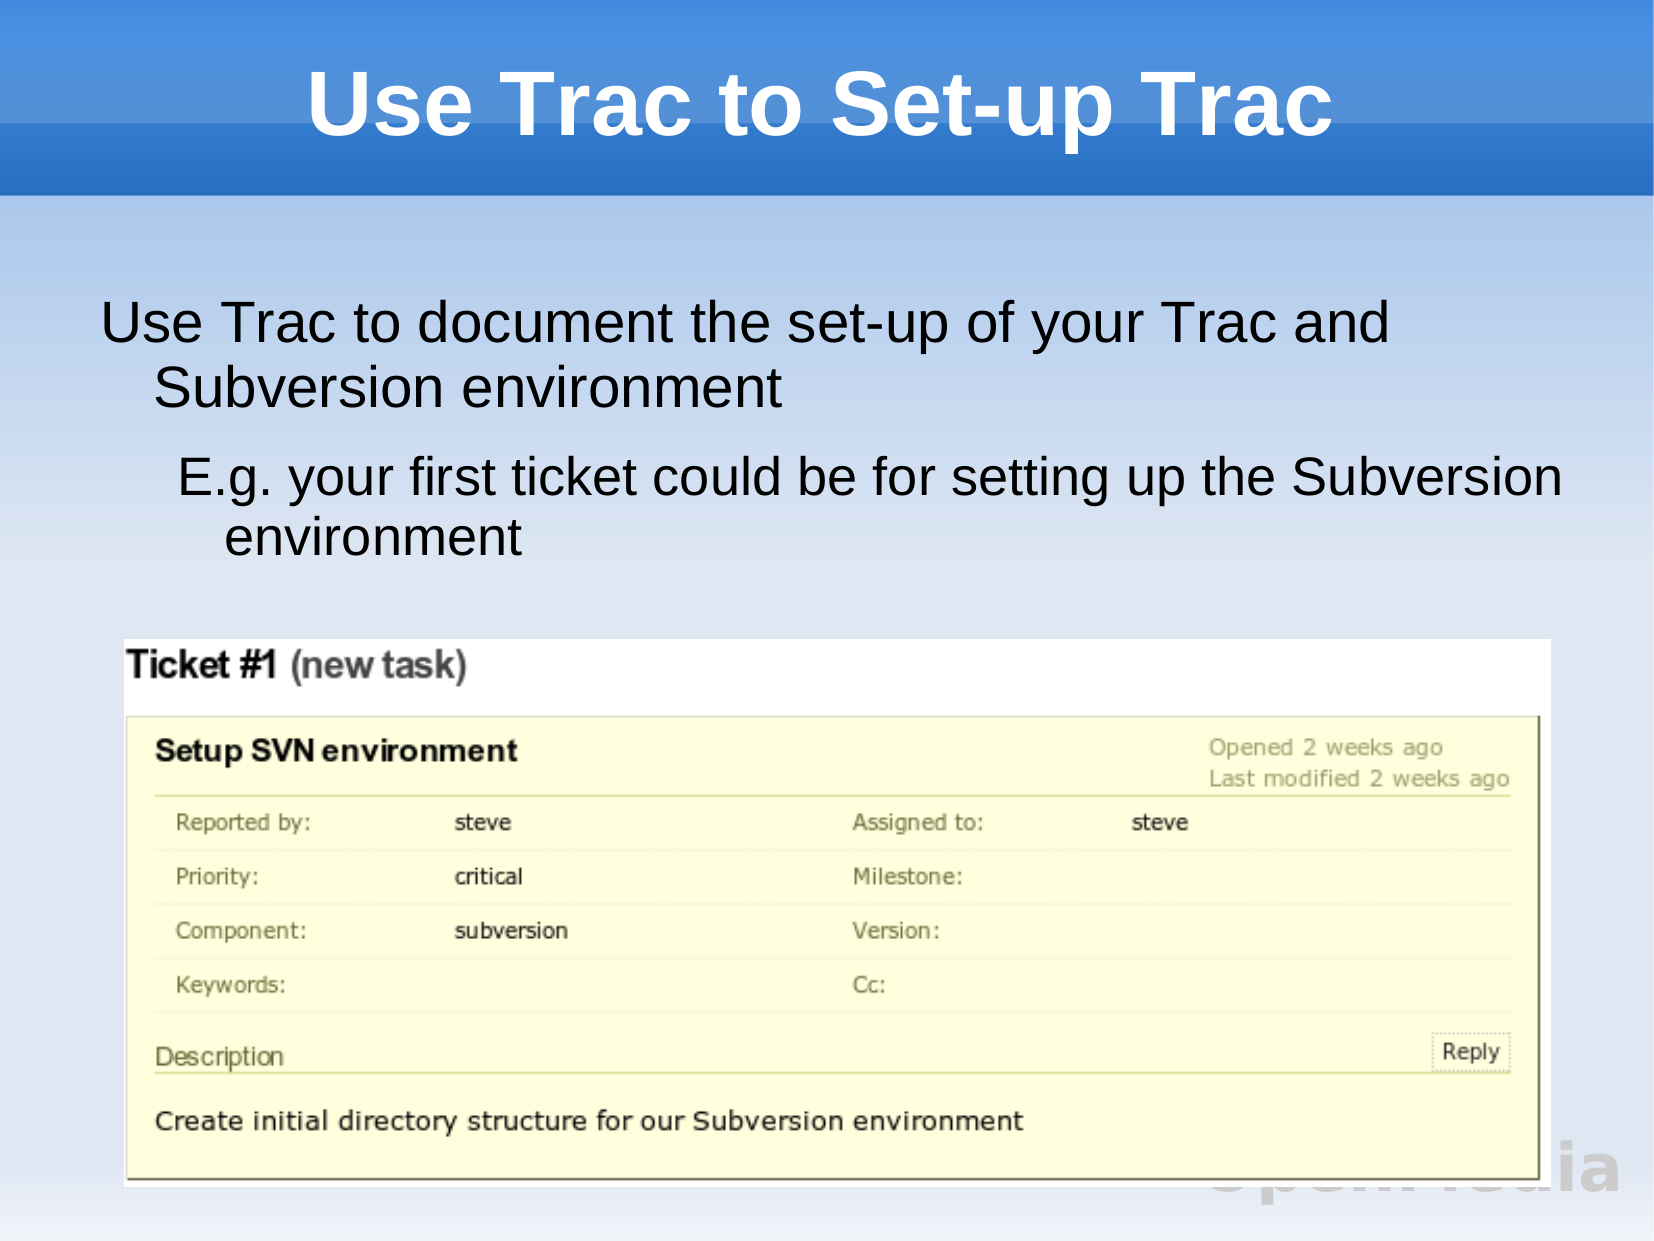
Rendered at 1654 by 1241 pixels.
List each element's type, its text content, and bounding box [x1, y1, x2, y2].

list Use Trac to document the set-up of your Trac and Subversion environment E.g. your first ticket could be for setting up the Subversion environment [82, 290, 1571, 621]
picture [0, 0, 1654, 1241]
title Use Trac to Set-up Trac [76, 0, 1565, 208]
